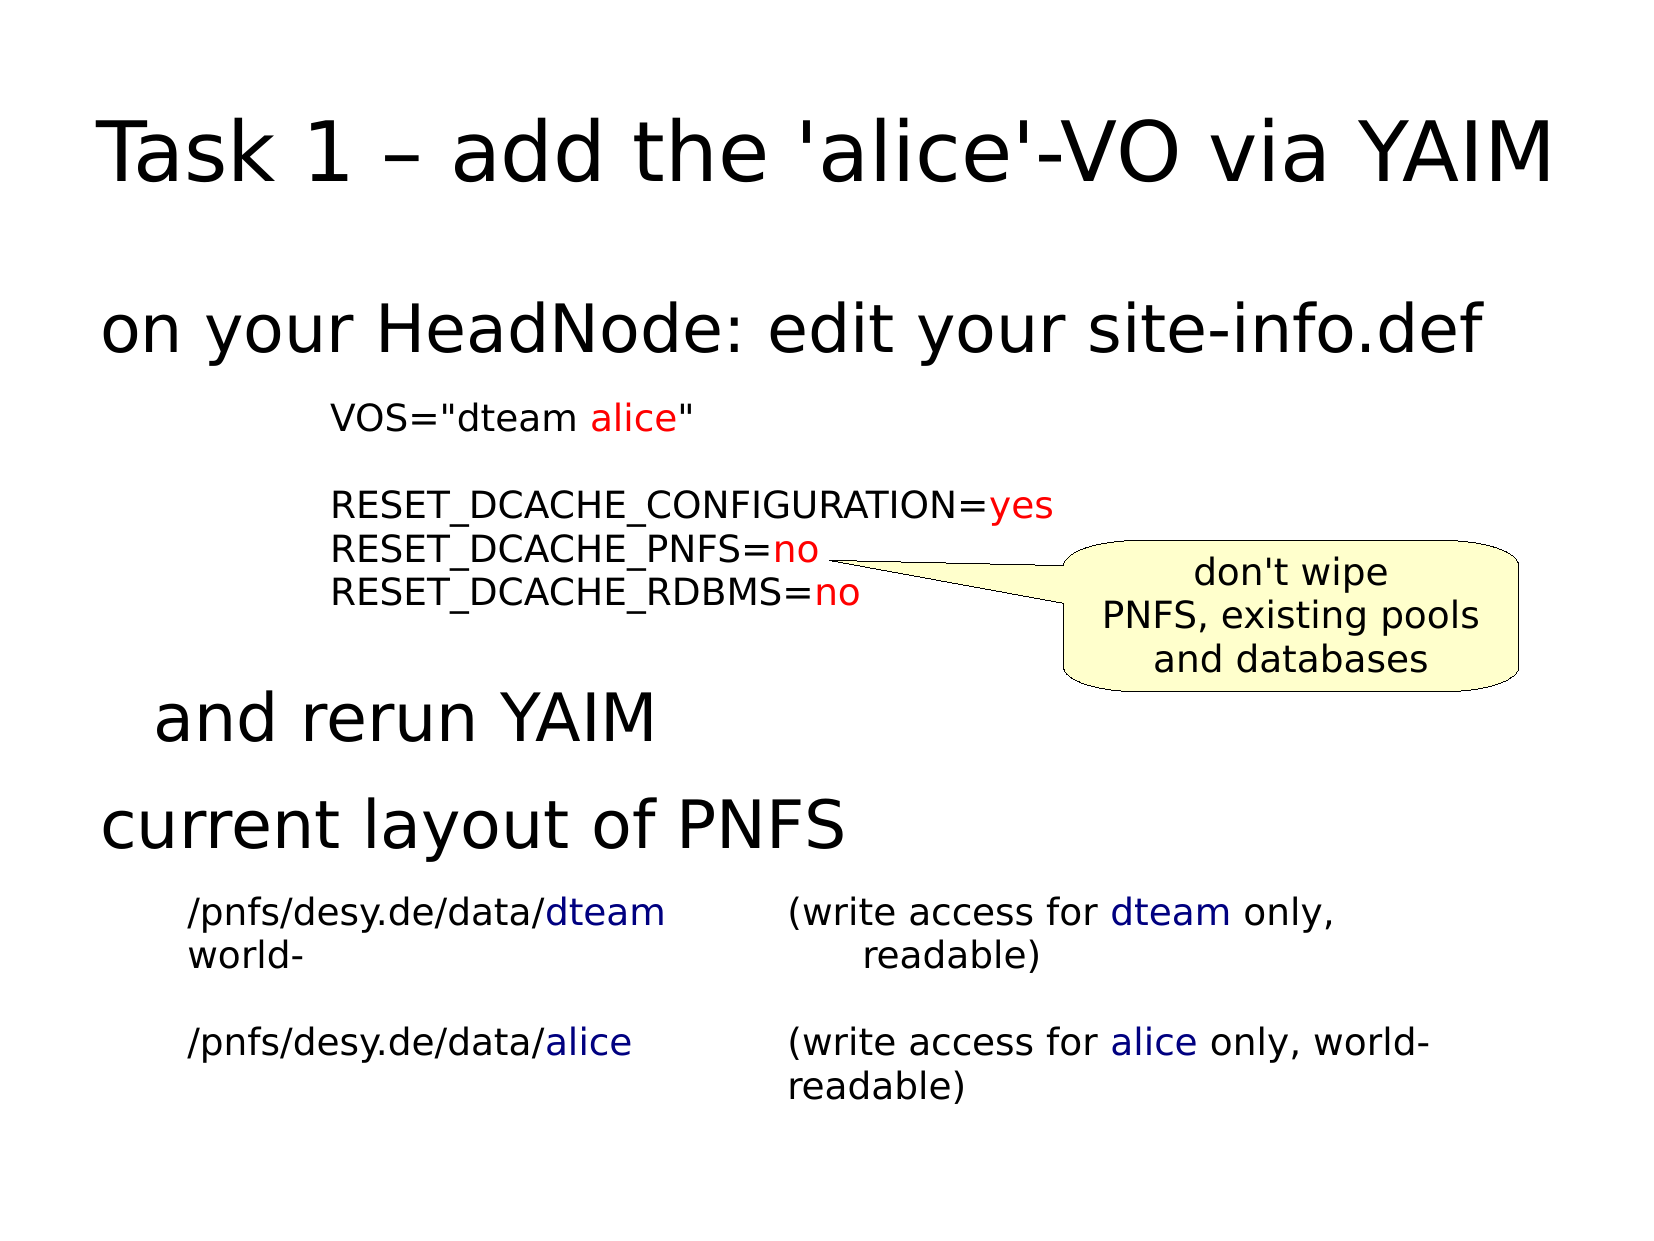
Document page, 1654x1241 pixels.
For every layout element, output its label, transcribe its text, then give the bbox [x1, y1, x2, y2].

title Task 1 – add the 'alice'-VO via YAIM [82, 56, 1571, 250]
text_box VOS="dteam alice" RESET_DCACHE_CONFIGURATION=yes RESET_DCACHE_PNFS=no RESET_DCACHE_RDBMS=no [315, 389, 1055, 666]
text_box /pnfs/desy.de/data/dteam (write access for dteam only, world- readable) /pnfs/desy.de/data/alice (write access for alice only, world- readable) [172, 883, 1473, 1116]
list on your HeadNode: edit your site-info.def and rerun YAIM current layout of PNFS [82, 290, 1571, 1094]
text_box don't wipe PNFS, existing pools and databases [829, 540, 1519, 692]
